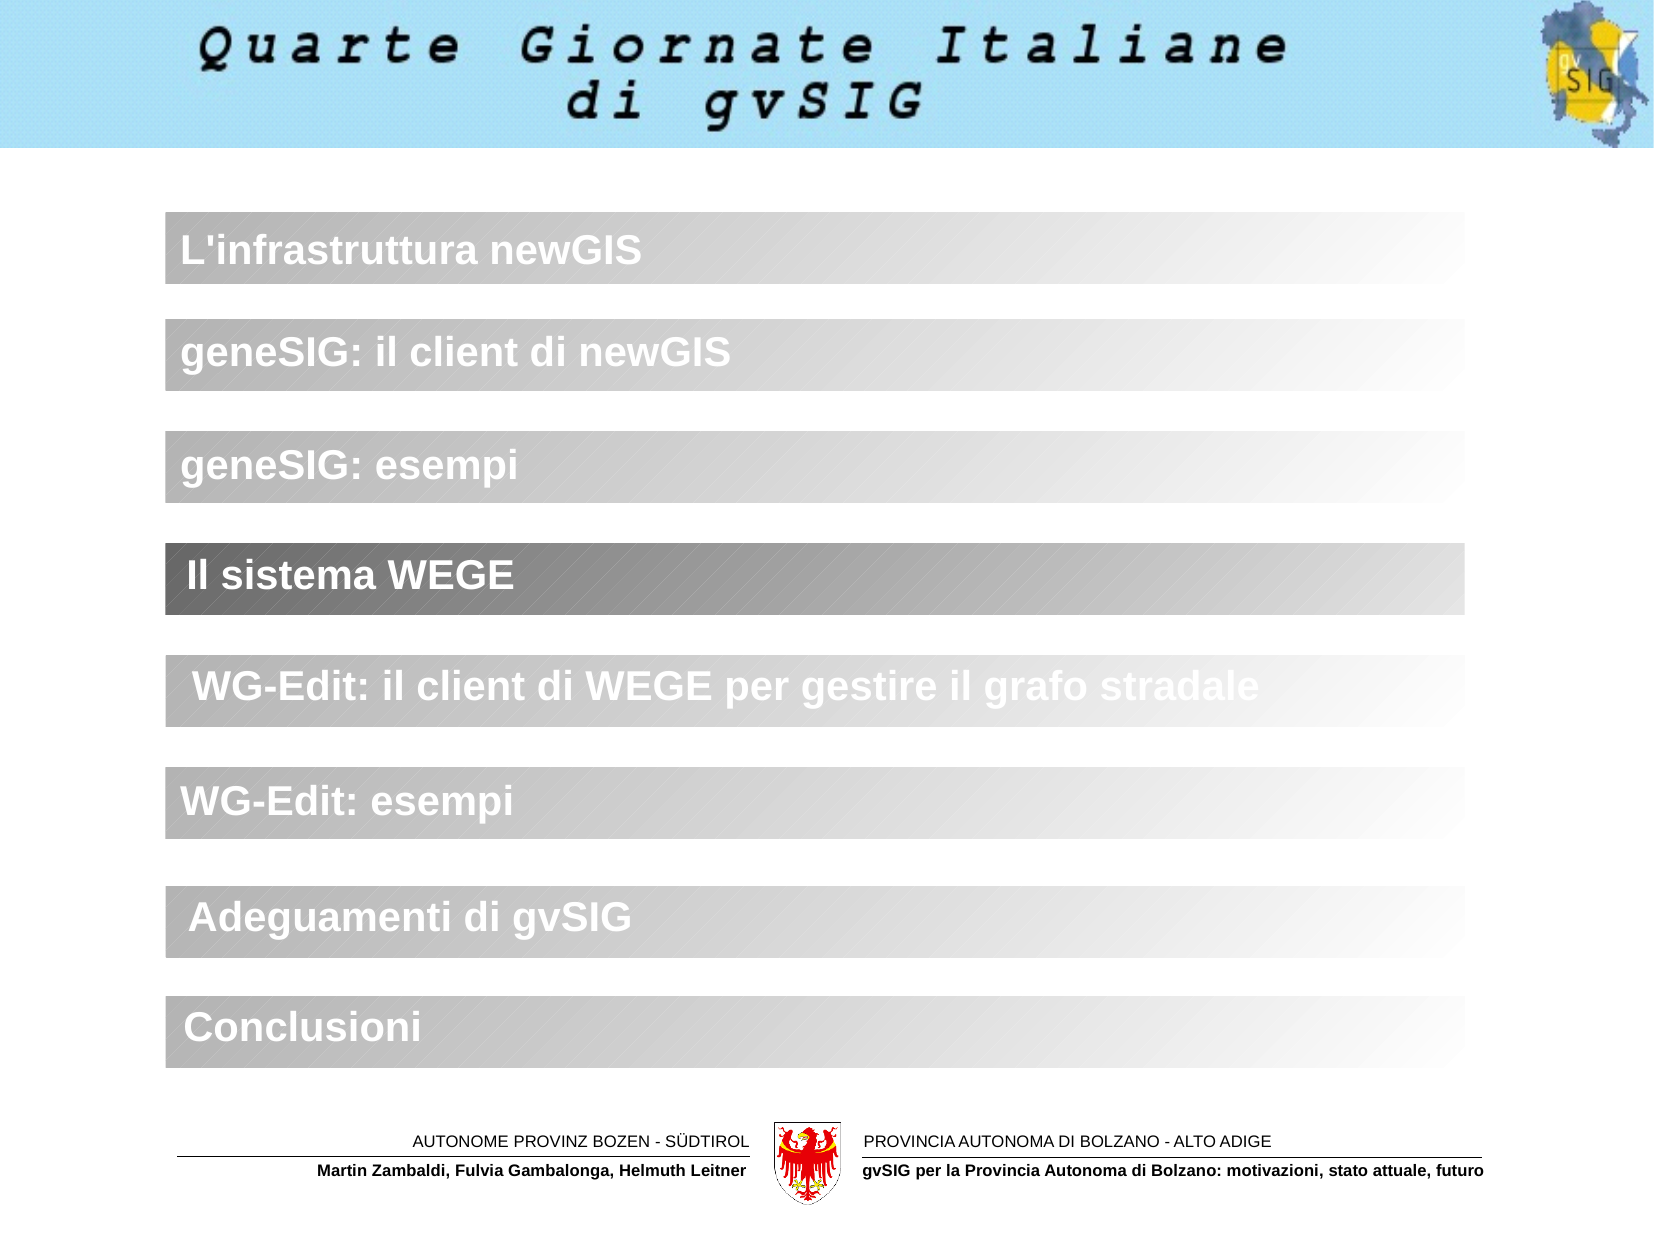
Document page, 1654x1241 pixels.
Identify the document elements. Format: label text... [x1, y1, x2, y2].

text_box [165, 767, 1465, 839]
text_box WG-Edit: il client di WEGE per gestire il grafo stradale [177, 658, 1388, 721]
text_box WG-Edit: esempi [165, 773, 993, 836]
text_box L'infrastruttura newGIS [165, 222, 863, 285]
text_box [165, 996, 1465, 1068]
text_box [165, 212, 1465, 284]
picture [774, 1122, 841, 1205]
text_box [165, 655, 1465, 727]
text_box [165, 431, 1465, 503]
text_box [165, 543, 1465, 615]
text_box [165, 886, 1465, 958]
text_box geneSIG: il client di newGIS [165, 325, 993, 388]
text_box Il sistema WEGE [171, 547, 869, 610]
text_box Conclusioni [168, 1000, 520, 1063]
text_box [165, 319, 1465, 391]
text_box geneSIG: esempi [165, 437, 993, 500]
text_box Adeguamenti di gvSIG [172, 889, 886, 953]
